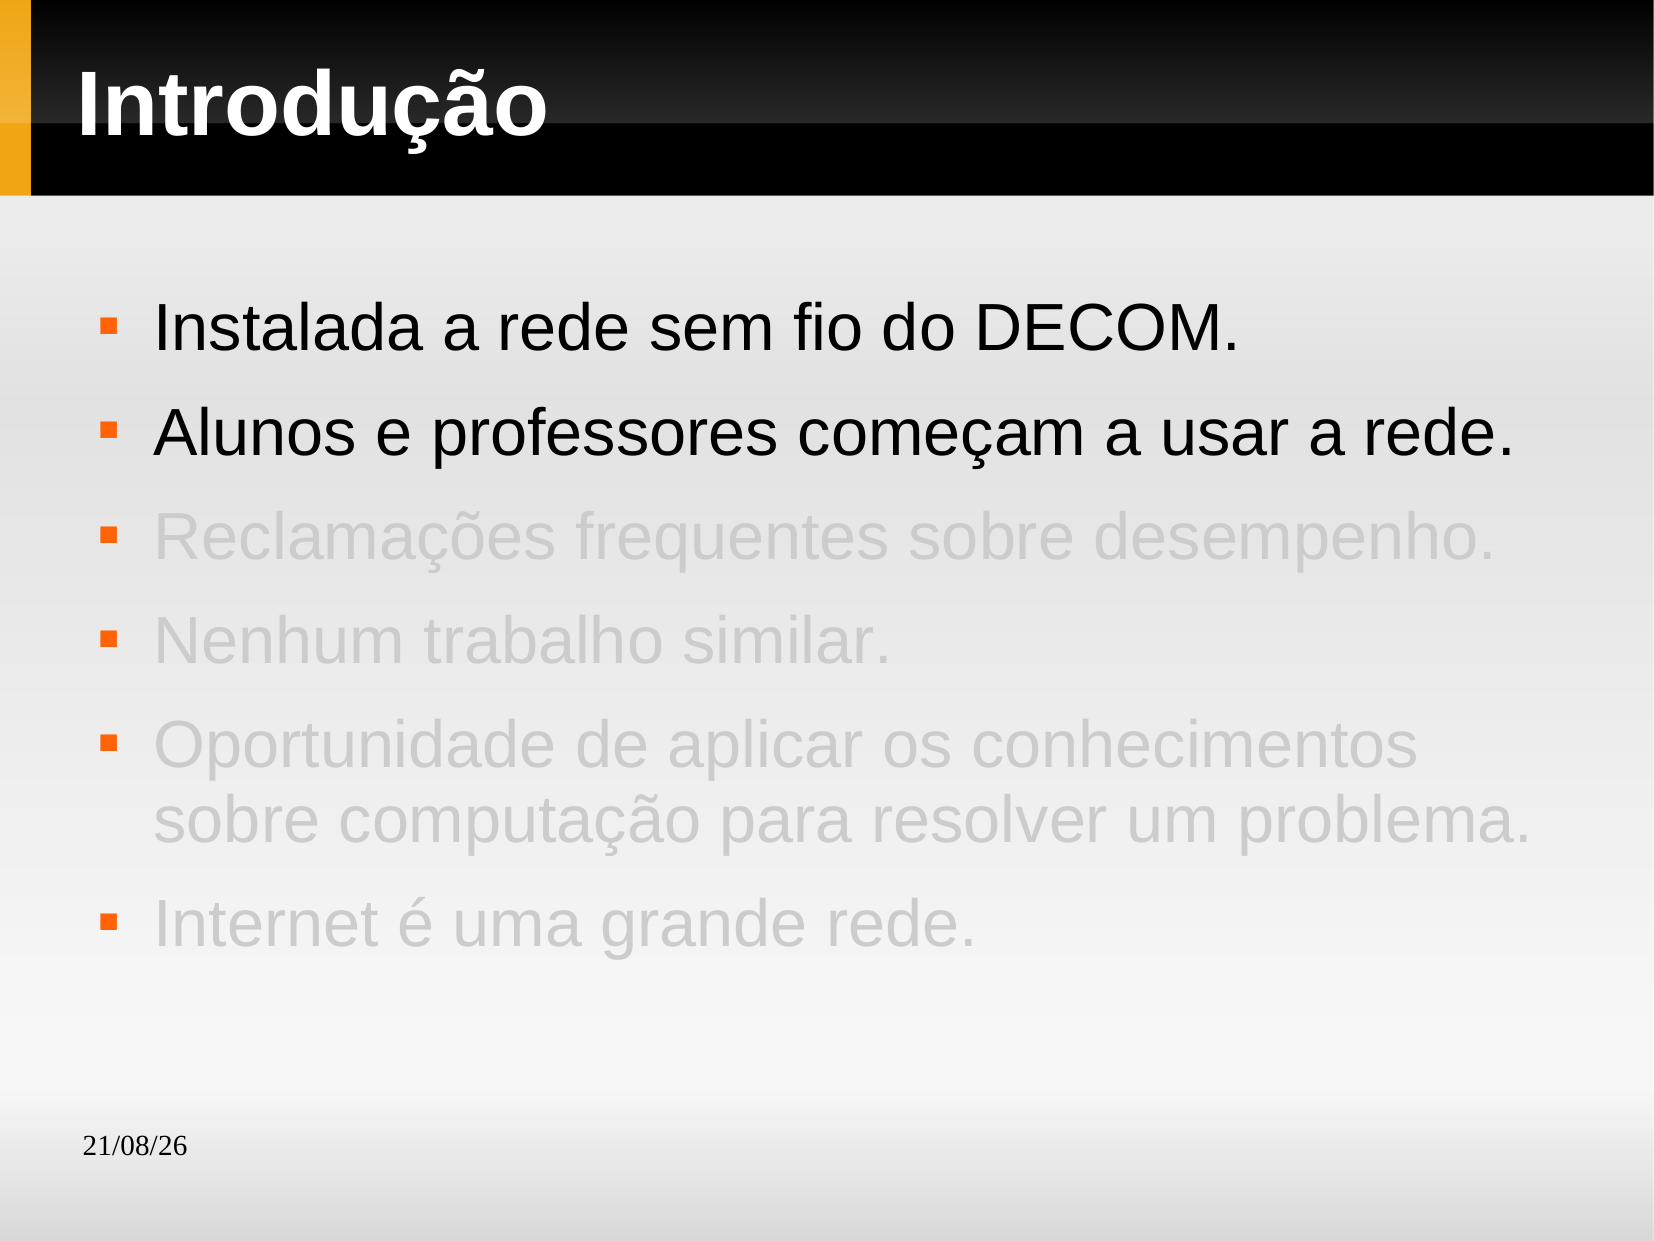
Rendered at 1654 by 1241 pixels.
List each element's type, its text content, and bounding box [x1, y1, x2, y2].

title Introdução [76, 7, 1565, 200]
list Instalada a rede sem fio do DECOM. Alunos e professores começam a usar a rede. Reclamações frequentes sobre desempenho. Nenhum trabalho similar. Oportunidade de aplicar os conhecimentos sobre computação para resolver um problema. Internet é uma grande rede. [82, 290, 1571, 1094]
picture [0, 0, 1654, 1241]
